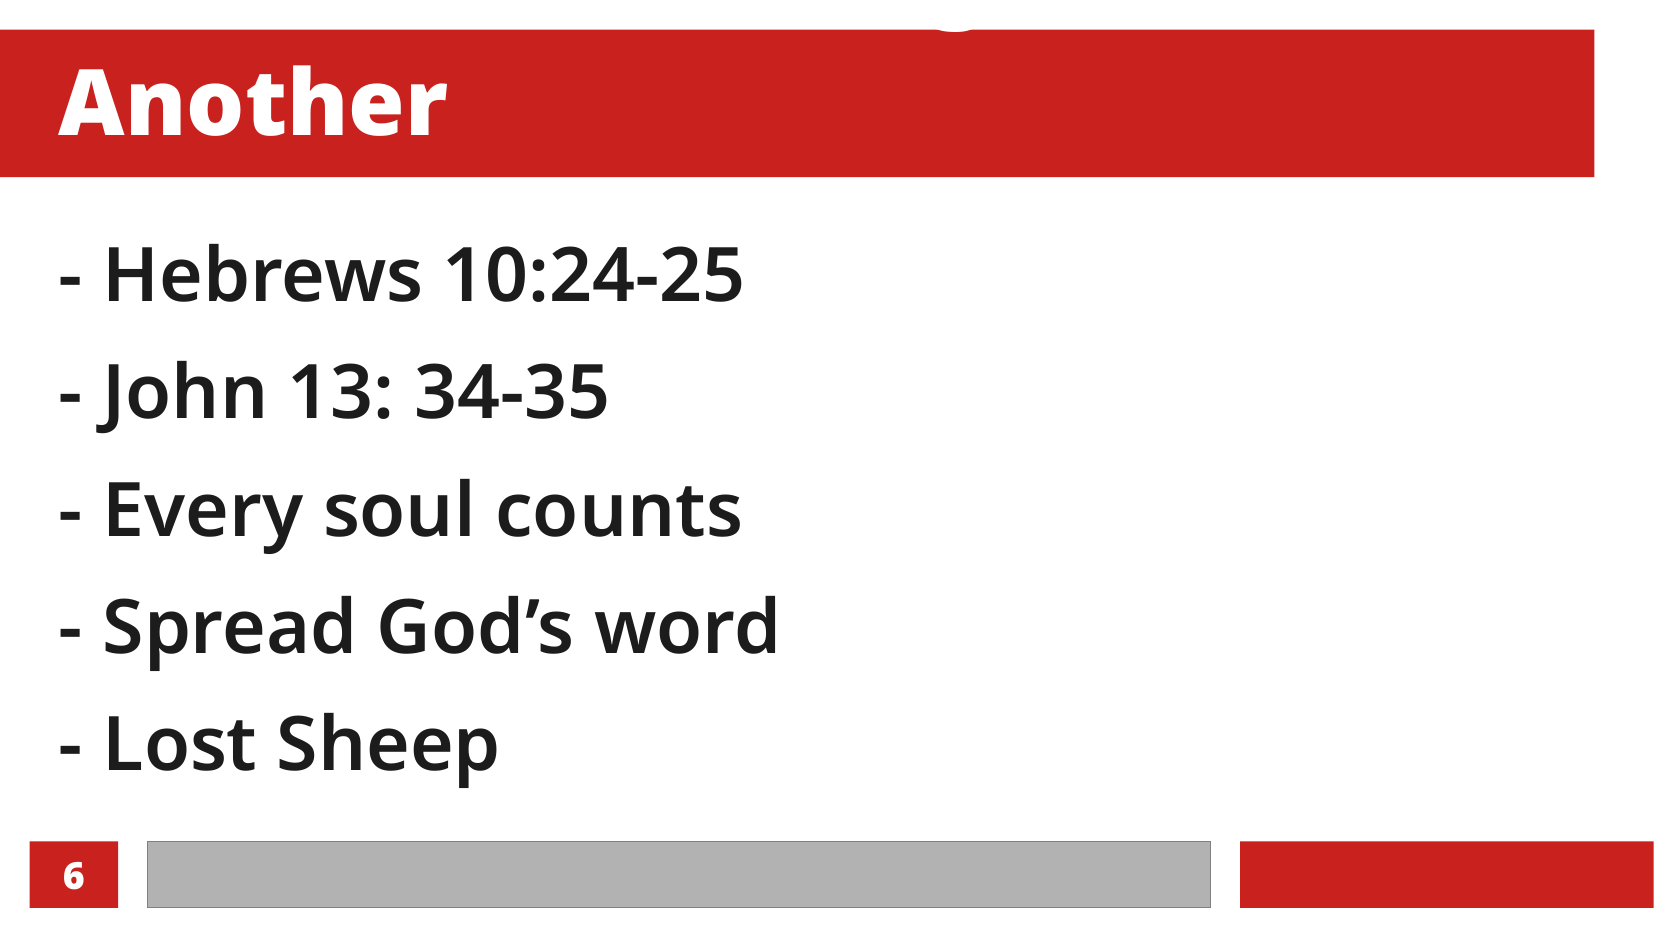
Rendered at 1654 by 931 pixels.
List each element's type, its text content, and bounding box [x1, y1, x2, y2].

title We Are To Encourage One Another [59, 44, 1595, 163]
list - Hebrews 10:24-25 - John 13: 34-35 - Every soul counts - Spread God’s word - Lost Sheep [59, 221, 1565, 798]
